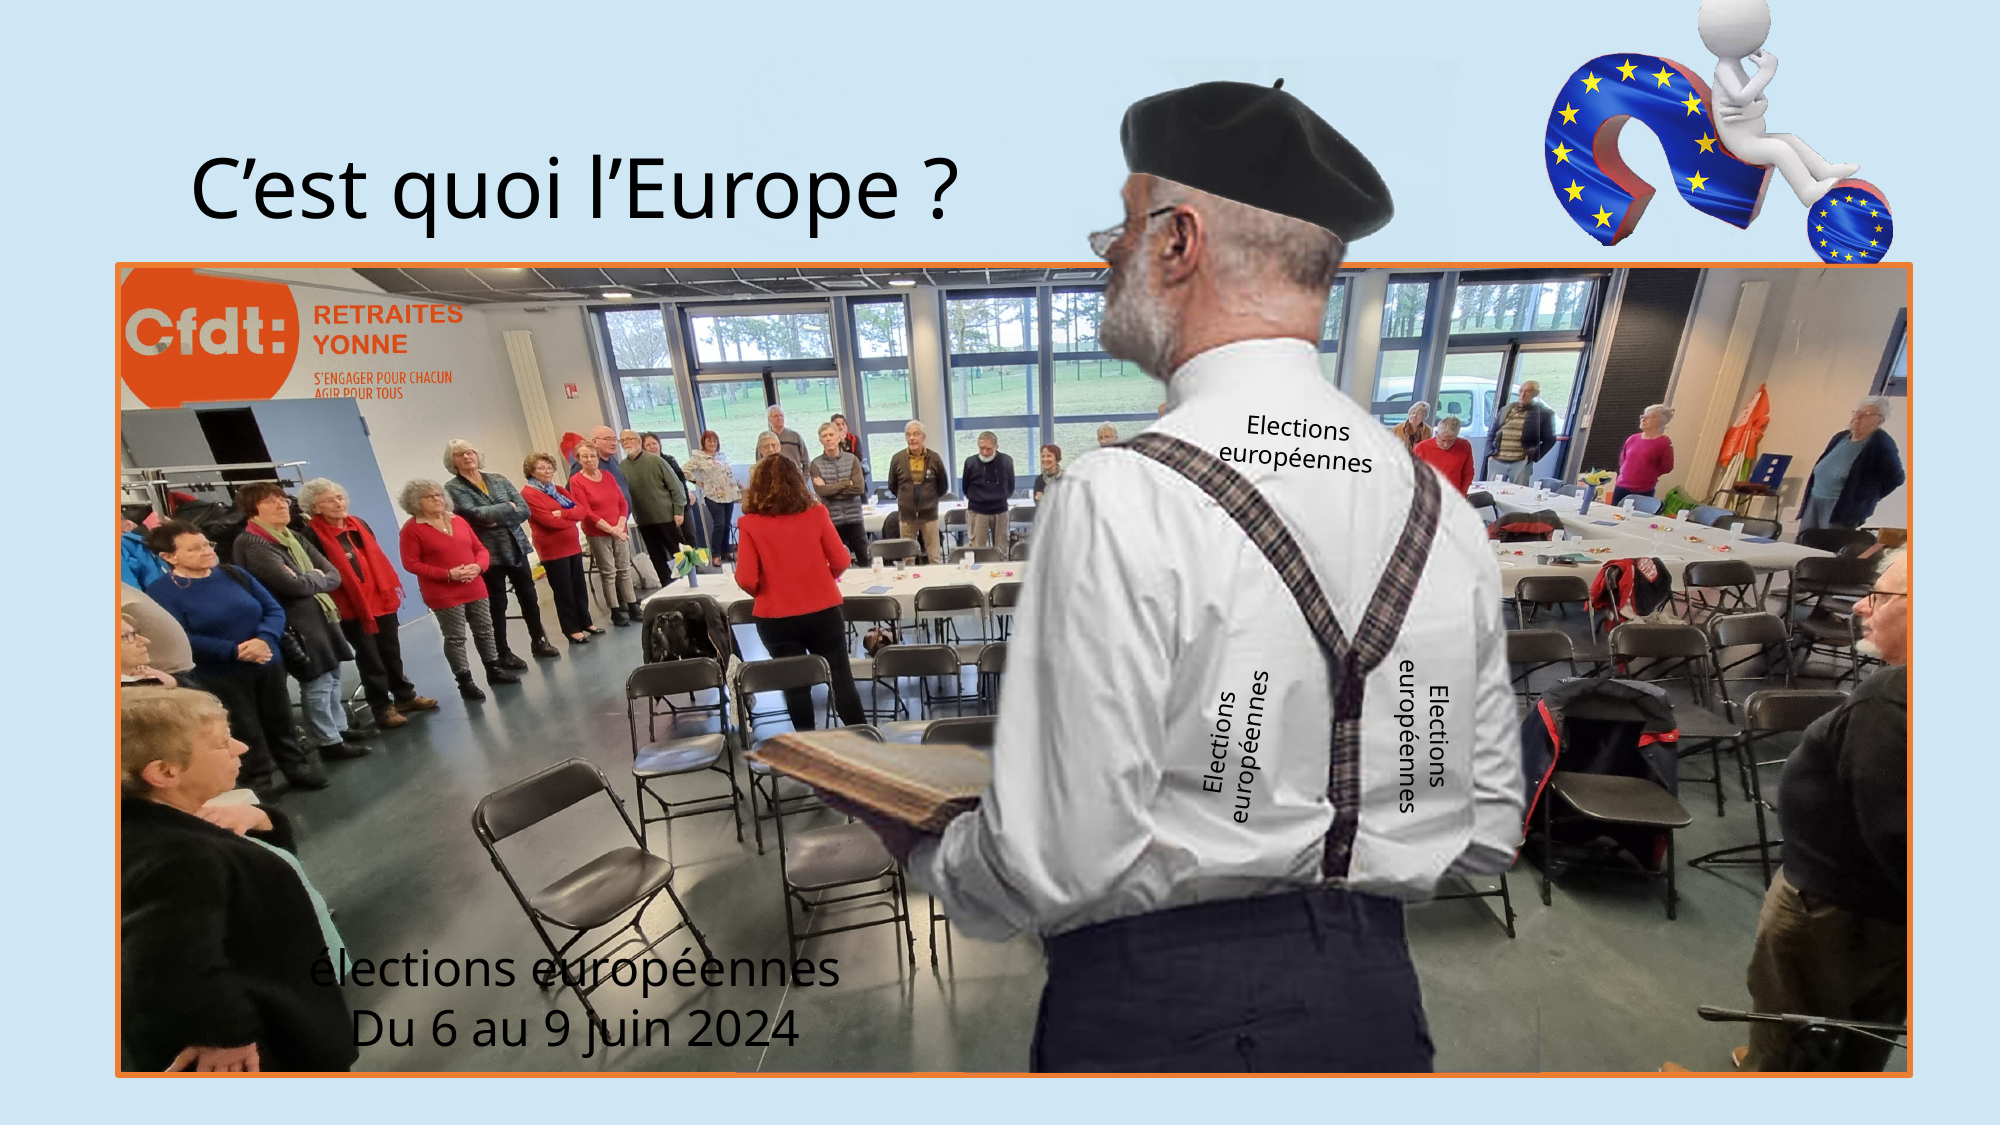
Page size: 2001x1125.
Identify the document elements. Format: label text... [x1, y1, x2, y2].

text_box Elections européennes [1185, 396, 1410, 489]
text_box Elections européennes [1387, 627, 1463, 846]
picture [121, 0, 1908, 1073]
text_box C’est quoi l’Europe ? [39, 127, 1111, 273]
text_box Elections européennes [1180, 631, 1286, 859]
text_box élections européennes Du 6 au 9 juin 2024 [184, 928, 965, 1064]
